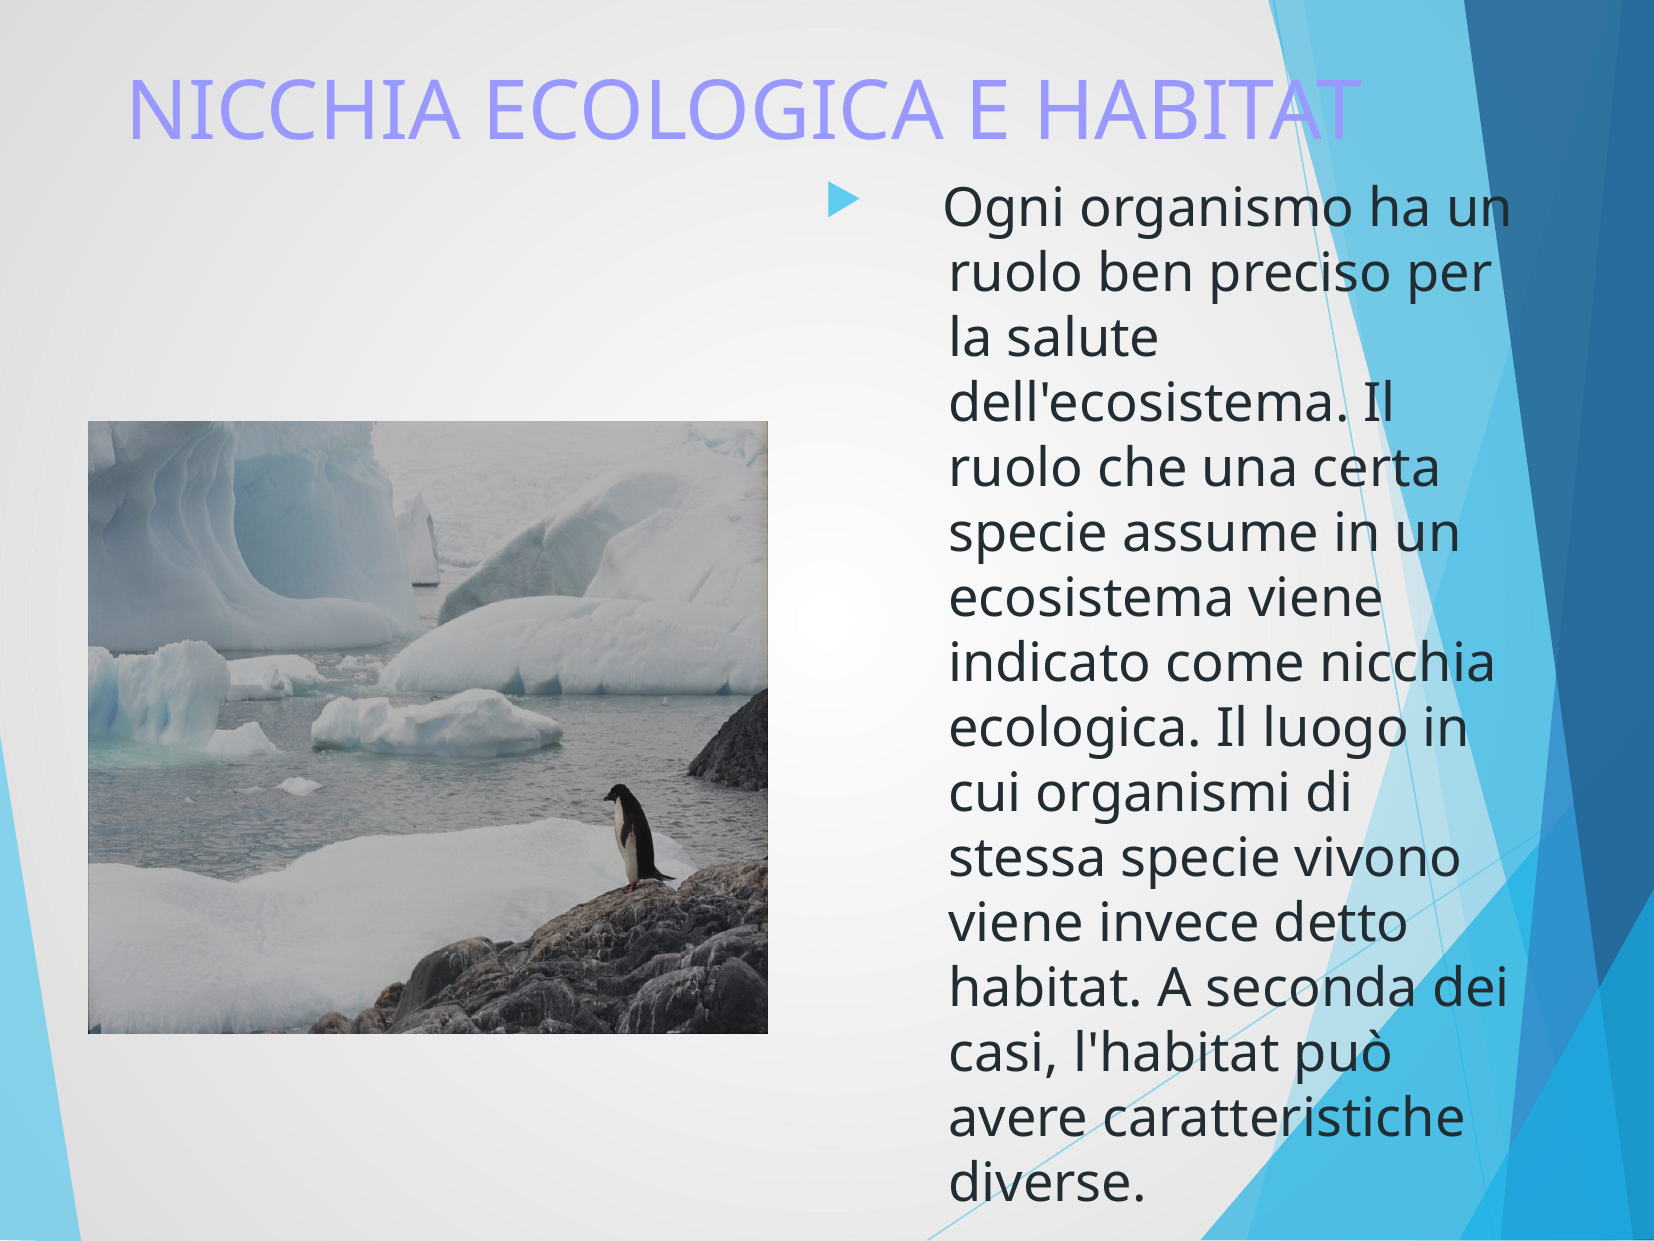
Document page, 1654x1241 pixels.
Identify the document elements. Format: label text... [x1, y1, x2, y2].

title NICCHIA ECOLOGICA E HABITAT [0, 49, 1488, 257]
picture [88, 421, 768, 1034]
list Ogni organismo ha un ruolo ben preciso per la salute dell'ecosistema. Il ruolo che una certa specie assume in un ecosistema viene indicato come nicchia ecologica. Il luogo in cui organismi di stessa specie vivono viene invece detto habitat. A seconda dei casi, l'habitat può avere caratteristiche diverse. [809, 165, 1536, 1016]
